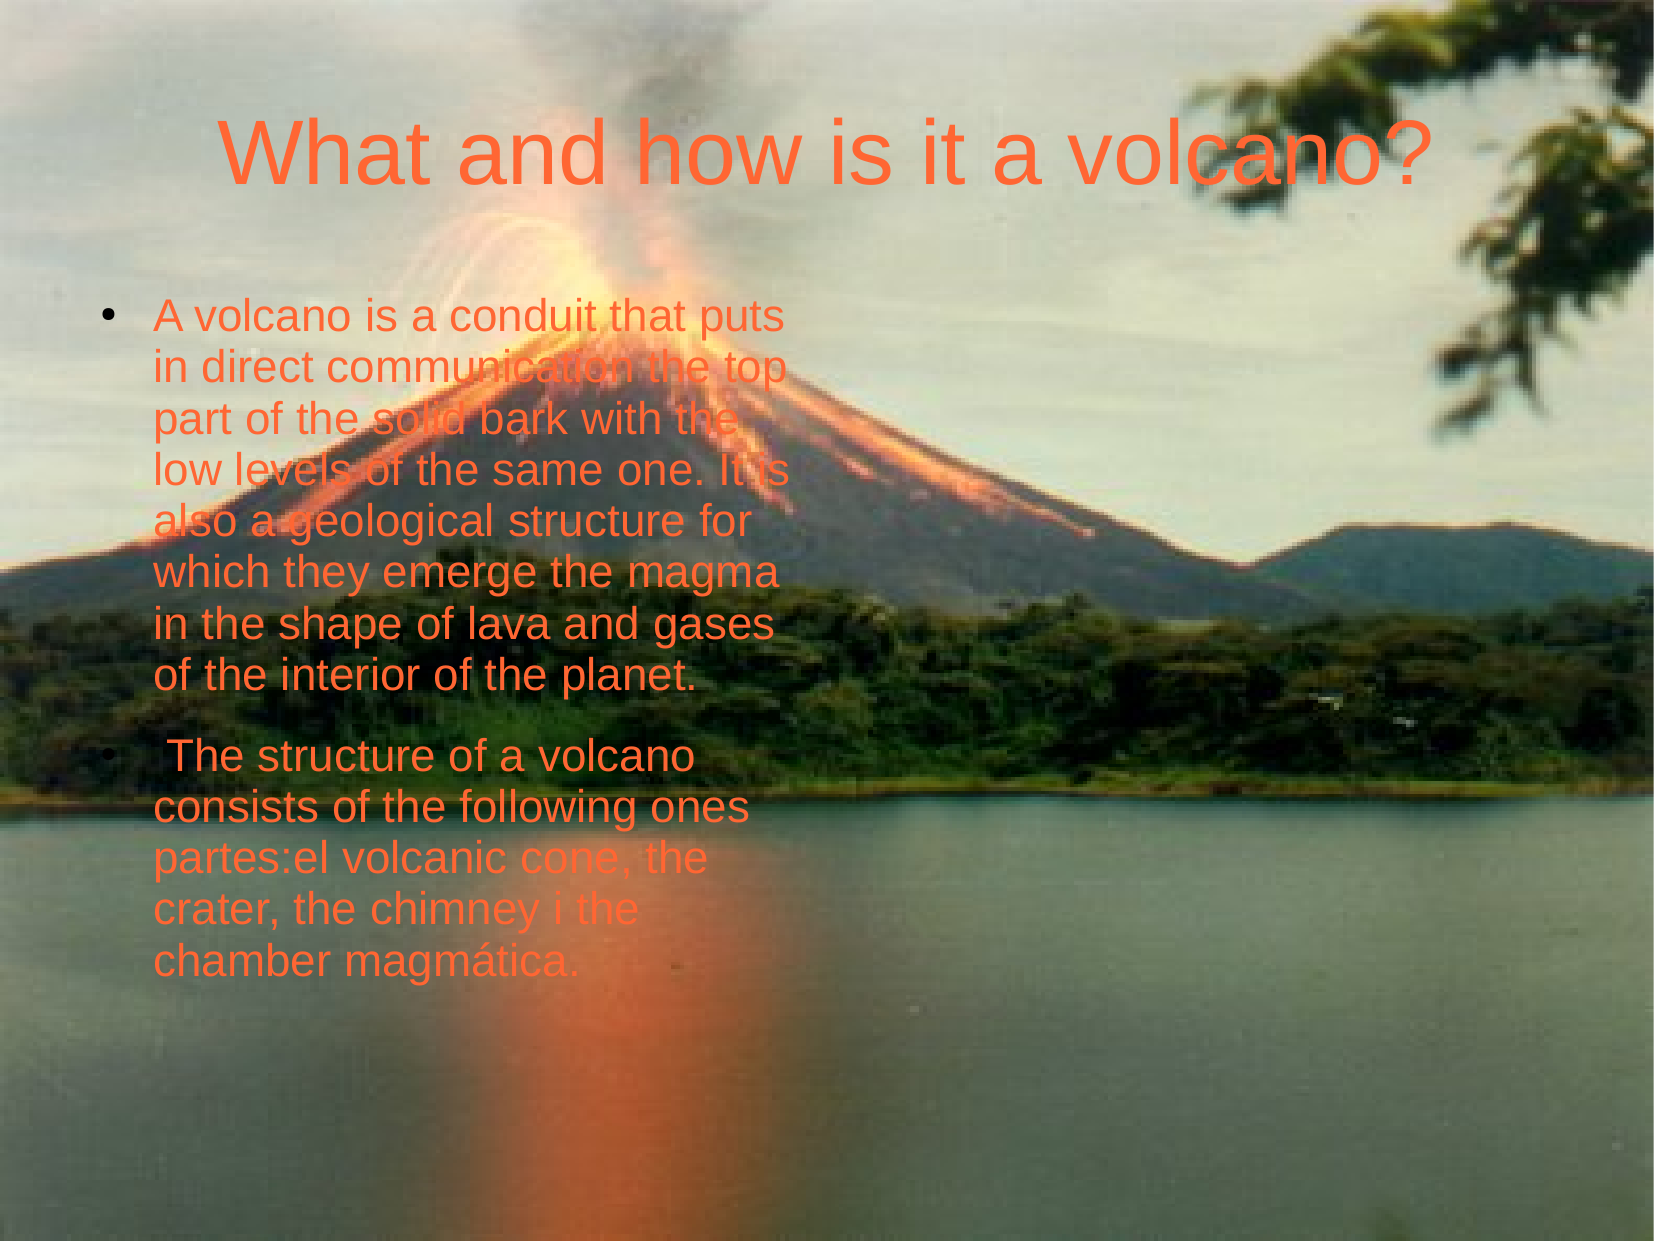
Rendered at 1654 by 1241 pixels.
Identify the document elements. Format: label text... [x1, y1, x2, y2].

title What and how is it a volcano? [82, 49, 1571, 257]
list A volcano is a conduit that puts in direct communication the top part of the solid bark with the low levels of the same one. It is also a geological structure for which they emerge the magma in the shape of lava and gases of the interior of the planet. The structure of a volcano consists of the following ones partes:el volcanic cone, the crater, the chimney i the chamber magmática. [82, 290, 809, 1109]
picture [0, 0, 1654, 1241]
